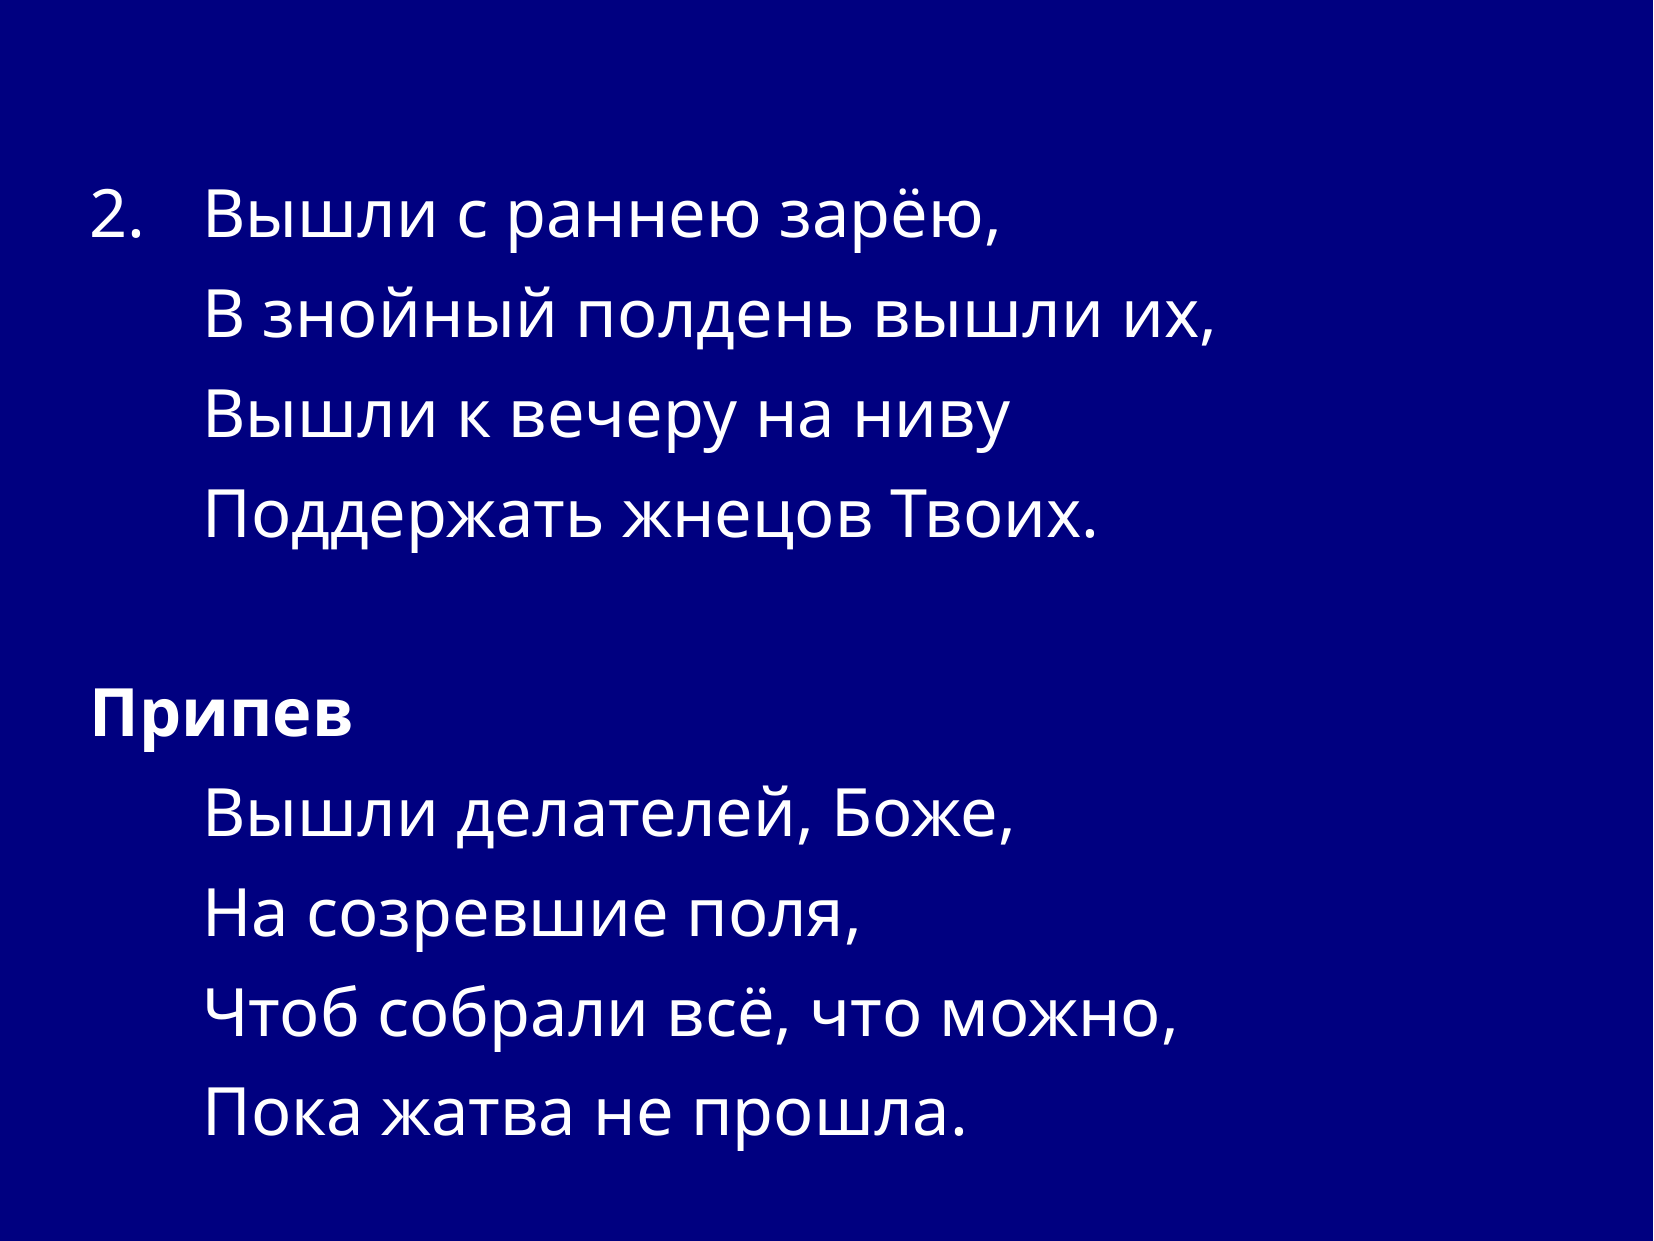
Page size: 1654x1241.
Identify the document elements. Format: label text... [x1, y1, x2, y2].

text_box 2. Вышли с раннею зарёю, В знойный полдень вышли их, Вышли к вечеру на ниву Поддержать жнецов Твоих. Припев Вышли делателей, Боже, На созревшие поля, Чтоб собрали всё, что можно, Пока жатва не прошла. [75, 150, 1576, 1163]
